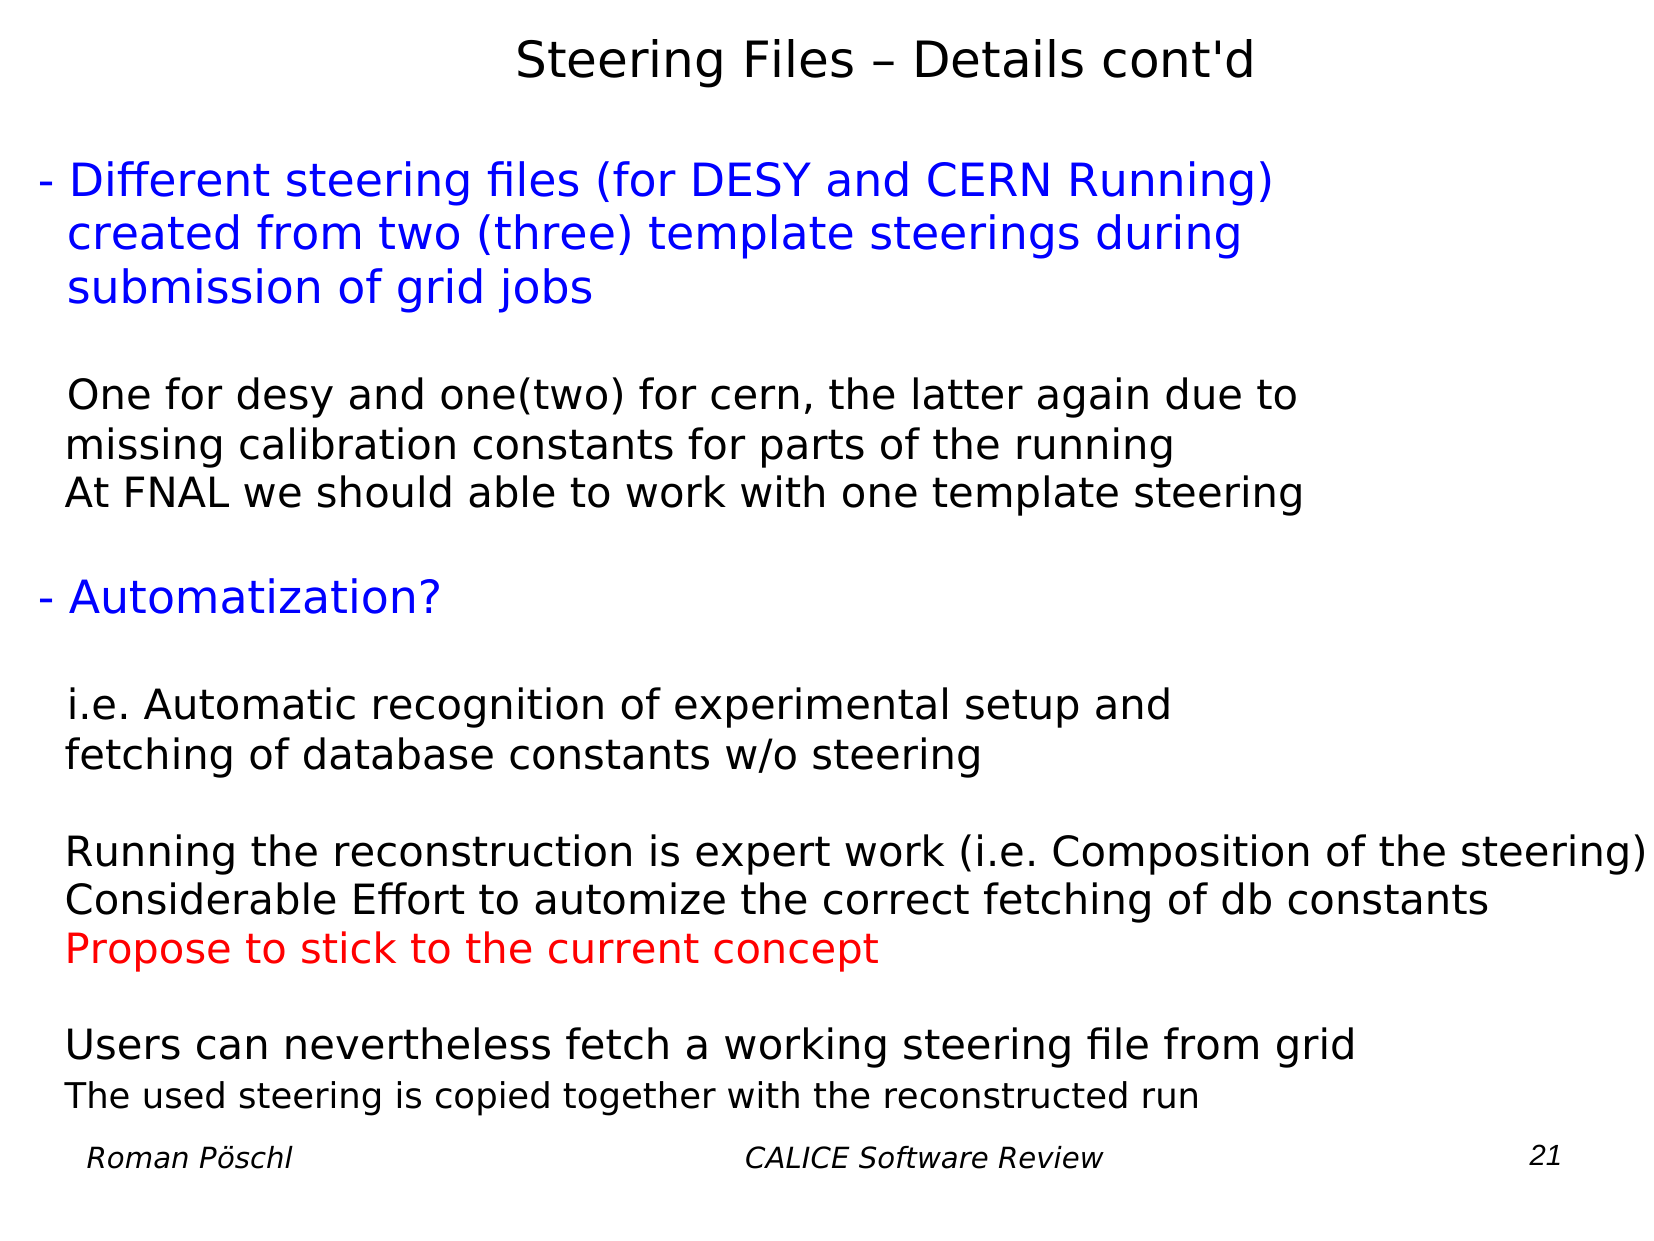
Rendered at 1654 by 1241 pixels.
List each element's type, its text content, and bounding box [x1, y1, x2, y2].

text_box - Different steering files (for DESY and CERN Running) created from two (three) template steerings during submission of grid jobs One for desy and one(two) for cern, the latter again due to missing calibration constants for parts of the running At FNAL we should able to work with one template steering - Automatization? i.e. Automatic recognition of experimental setup and fetching of database constants w/o steering Running the reconstruction is expert work (i.e. Composition of the steering) Considerable Effort to automize the correct fetching of db constants Propose to stick to the current concept Users can nevertheless fetch a working steering file from grid The used steering is copied together with the reconstructed run [37, 154, 1646, 1167]
text_box Steering Files – Details cont'd [515, 31, 1241, 90]
